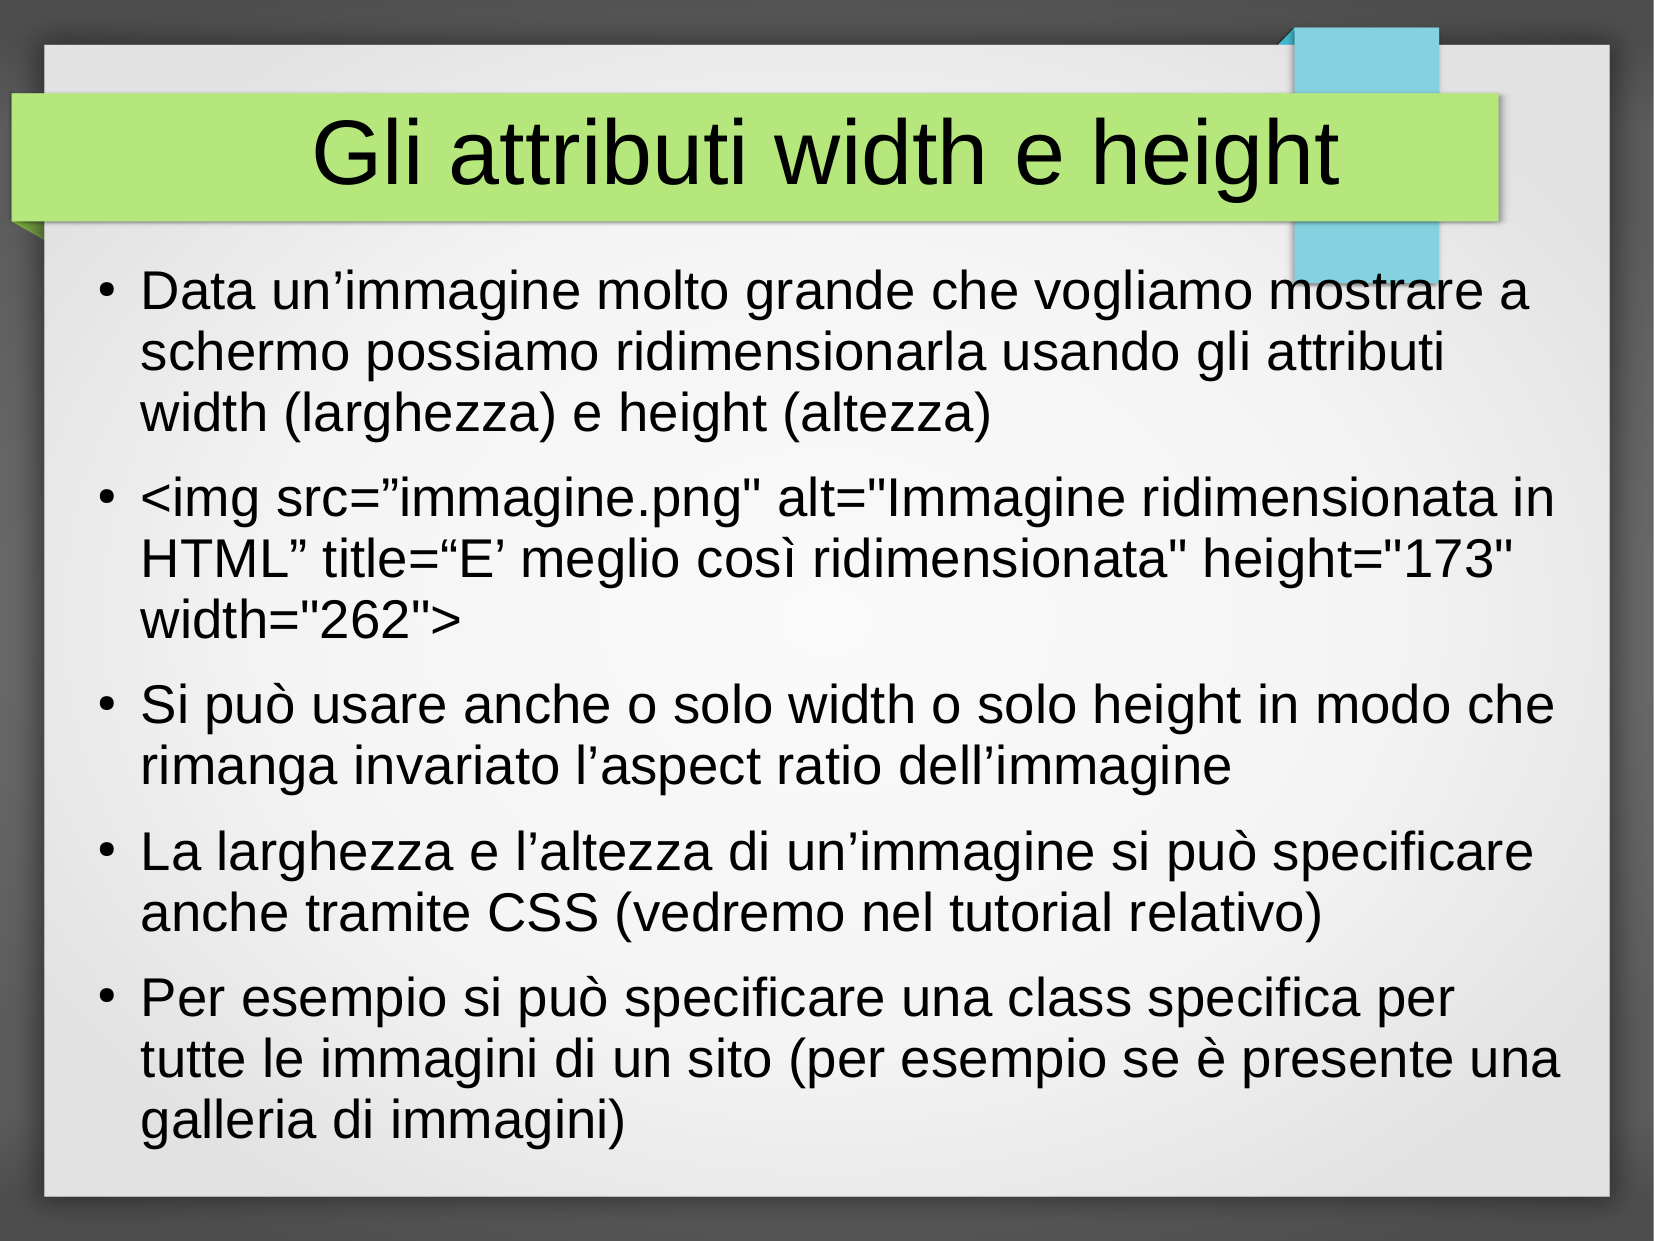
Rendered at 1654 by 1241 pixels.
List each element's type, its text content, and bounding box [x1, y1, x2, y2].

title Gli attributi width e height [82, 49, 1571, 257]
picture [0, 0, 1654, 1241]
list Data un’immagine molto grande che vogliamo mostrare a schermo possiamo ridimensionarla usando gli attributi width (larghezza) e height (altezza) <img src=”immagine.png" alt="Immagine ridimensionata in HTML” title=“E’ meglio così ridimensionata" height="173" width="262"> Si può usare anche o solo width o solo height in modo che rimanga invariato l’aspect ratio dell’immagine La larghezza e l’altezza di un’immagine si può specificare anche tramite CSS (vedremo nel tutorial relativo) Per esempio si può specificare una class specifica per tutte le immagini di un sito (per esempio se è presente una galleria di immagini) [82, 259, 1571, 1158]
